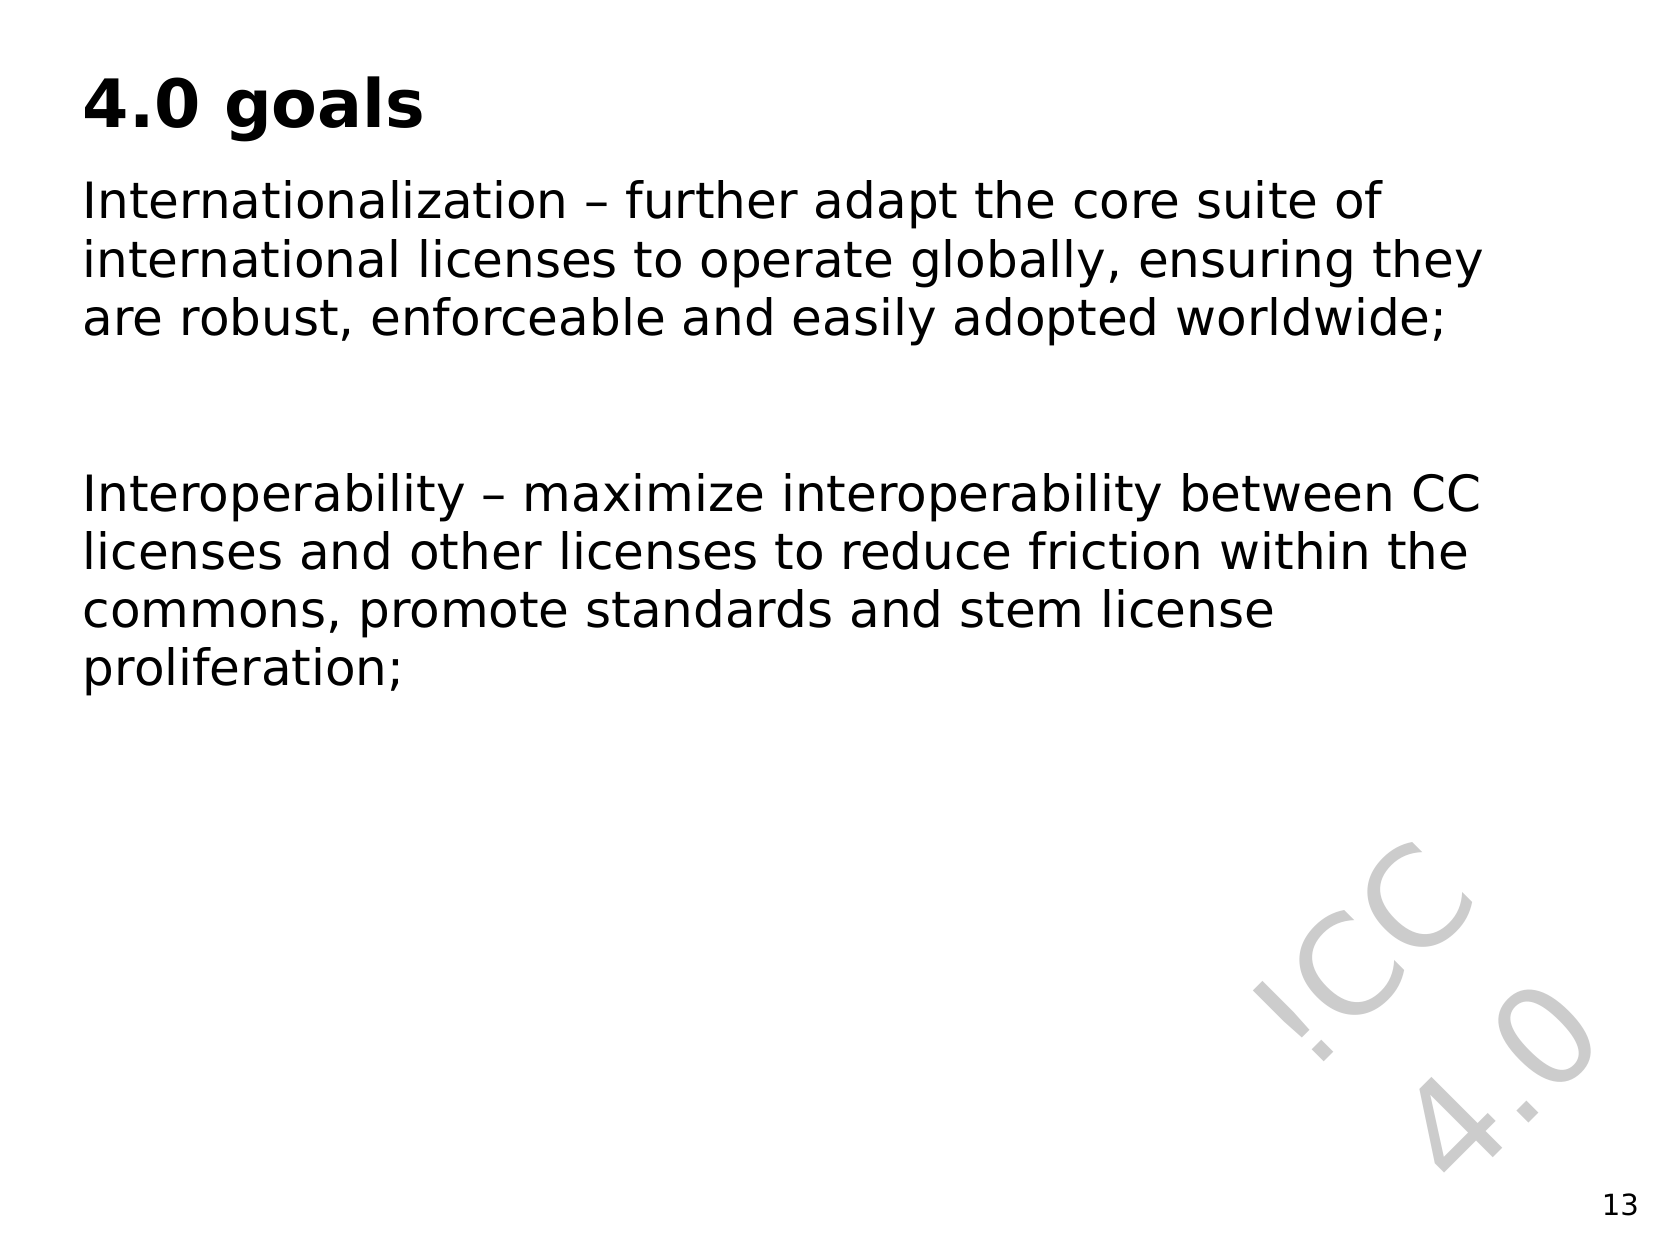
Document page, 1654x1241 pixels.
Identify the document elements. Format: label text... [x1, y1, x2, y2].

text_box 4.0 [1350, 979, 1650, 1234]
text_box !CC [1203, 796, 1523, 1116]
list 4.0 goals Internationalization – further adapt the core suite of international licenses to operate globally, ensuring they are robust, enforceable and easily adopted worldwide; Interoperability – maximize interoperability between CC licenses and other licenses to reduce friction within the commons, promote standards and stem license proliferation; [82, 65, 1571, 1062]
